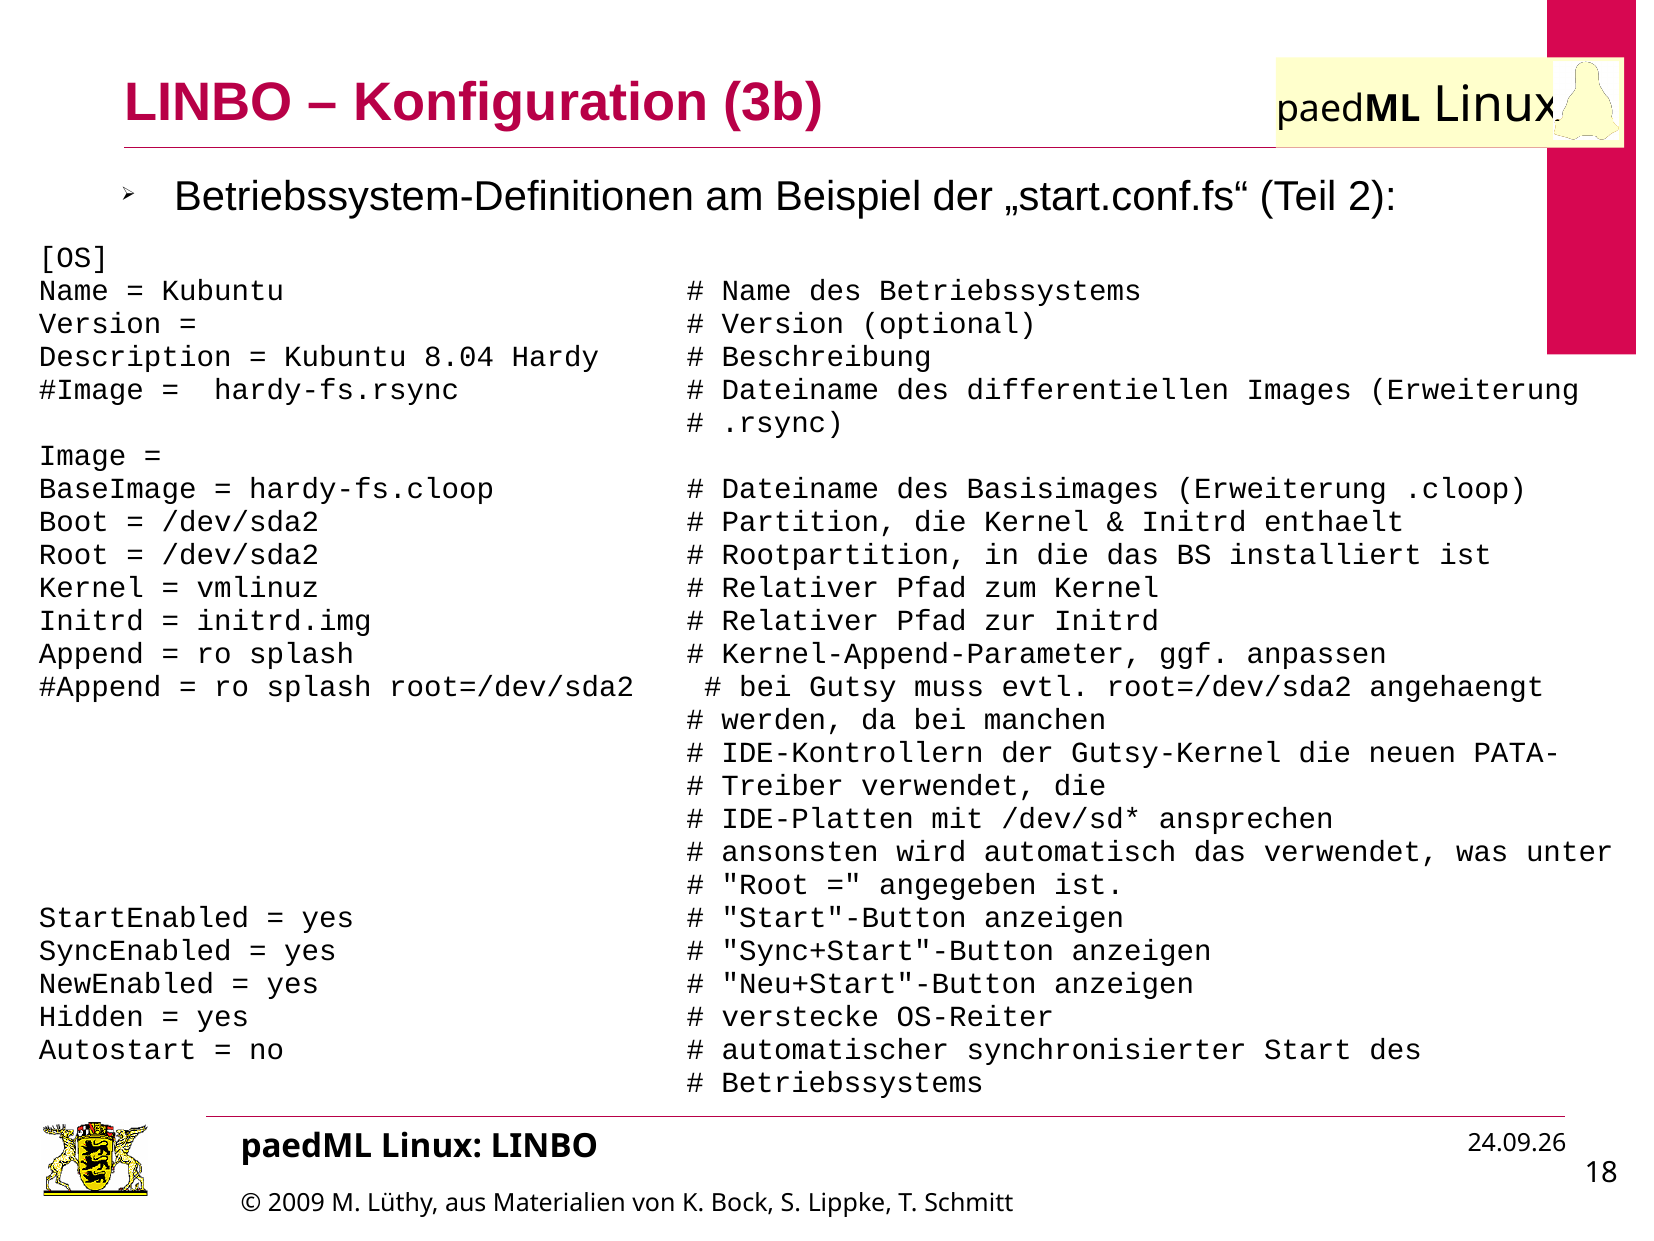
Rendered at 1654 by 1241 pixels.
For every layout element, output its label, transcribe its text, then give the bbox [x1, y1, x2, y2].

picture [41, 1121, 148, 1198]
text_box [OS] Name = Kubuntu # Name des Betriebssystems Version = # Version (optional) Description = Kubuntu 8.04 Hardy # Beschreibung #Image = hardy-fs.rsync # Dateiname des differentiellen Images (Erweiterung # .rsync) Image = BaseImage = hardy-fs.cloop # Dateiname des Basisimages (Erweiterung .cloop) Boot = /dev/sda2 # Partition, die Kernel & Initrd enthaelt Root = /dev/sda2 # Rootpartition, in die das BS installiert ist Kernel = vmlinuz # Relativer Pfad zum Kernel Initrd = initrd.img # Relativer Pfad zur Initrd Append = ro splash # Kernel-Append-Parameter, ggf. anpassen #Append = ro splash root=/dev/sda2 # bei Gutsy muss evtl. root=/dev/sda2 angehaengt # werden, da bei manchen # IDE-Kontrollern der Gutsy-Kernel die neuen PATA- # Treiber verwendet, die # IDE-Platten mit /dev/sd* ansprechen # ansonsten wird automatisch das verwendet, was unter # "Root =" angegeben ist. StartEnabled = yes # "Start"-Button anzeigen SyncEnabled = yes # "Sync+Start"-Button anzeigen NewEnabled = yes # "Neu+Start"-Button anzeigen Hidden = yes # verstecke OS-Reiter Autostart = no # automatischer synchronisierter Start des # Betriebssystems [24, 235, 1649, 1110]
title LINBO – Konfiguration (3b) [124, 67, 1270, 136]
list Betriebssystem-Definitionen am Beispiel der „start.conf.fs“ (Teil 2): [88, 164, 1477, 235]
